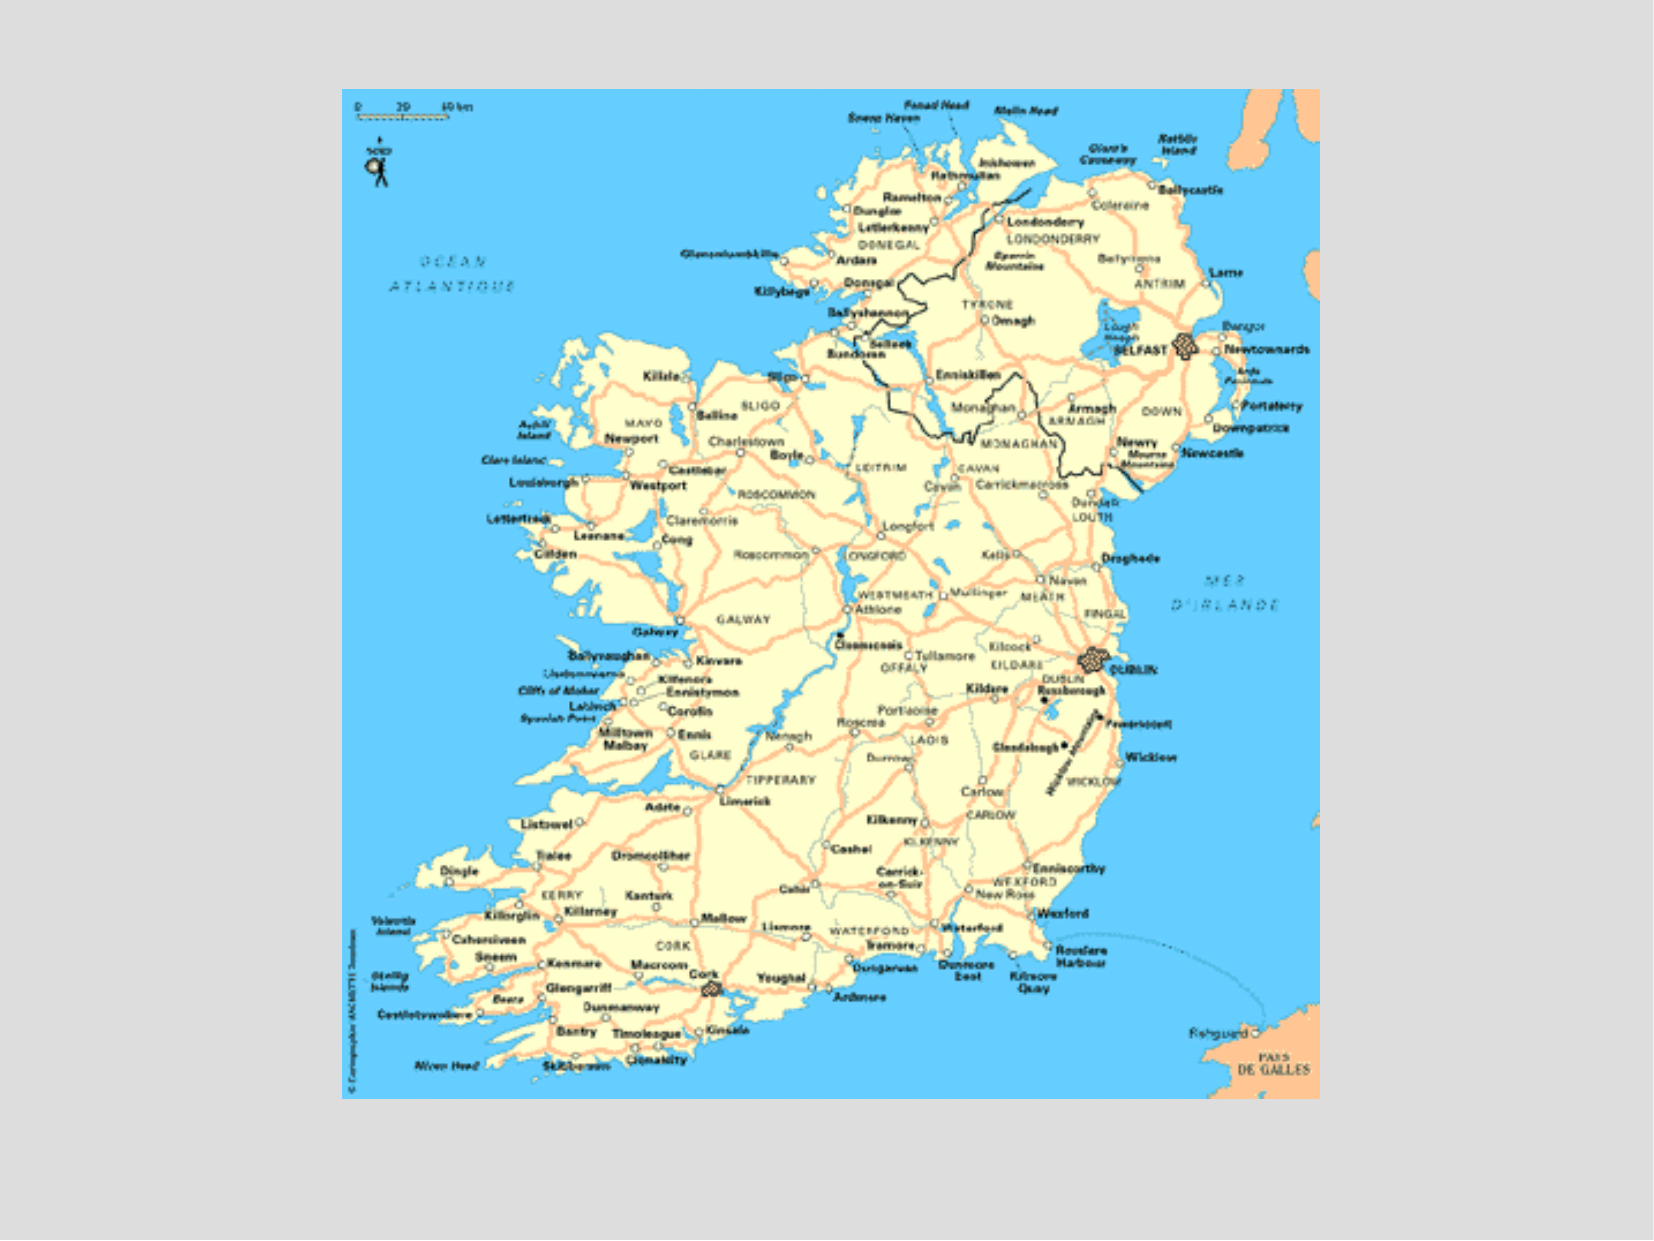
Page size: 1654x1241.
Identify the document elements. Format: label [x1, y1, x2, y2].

picture [342, 89, 1320, 1099]
